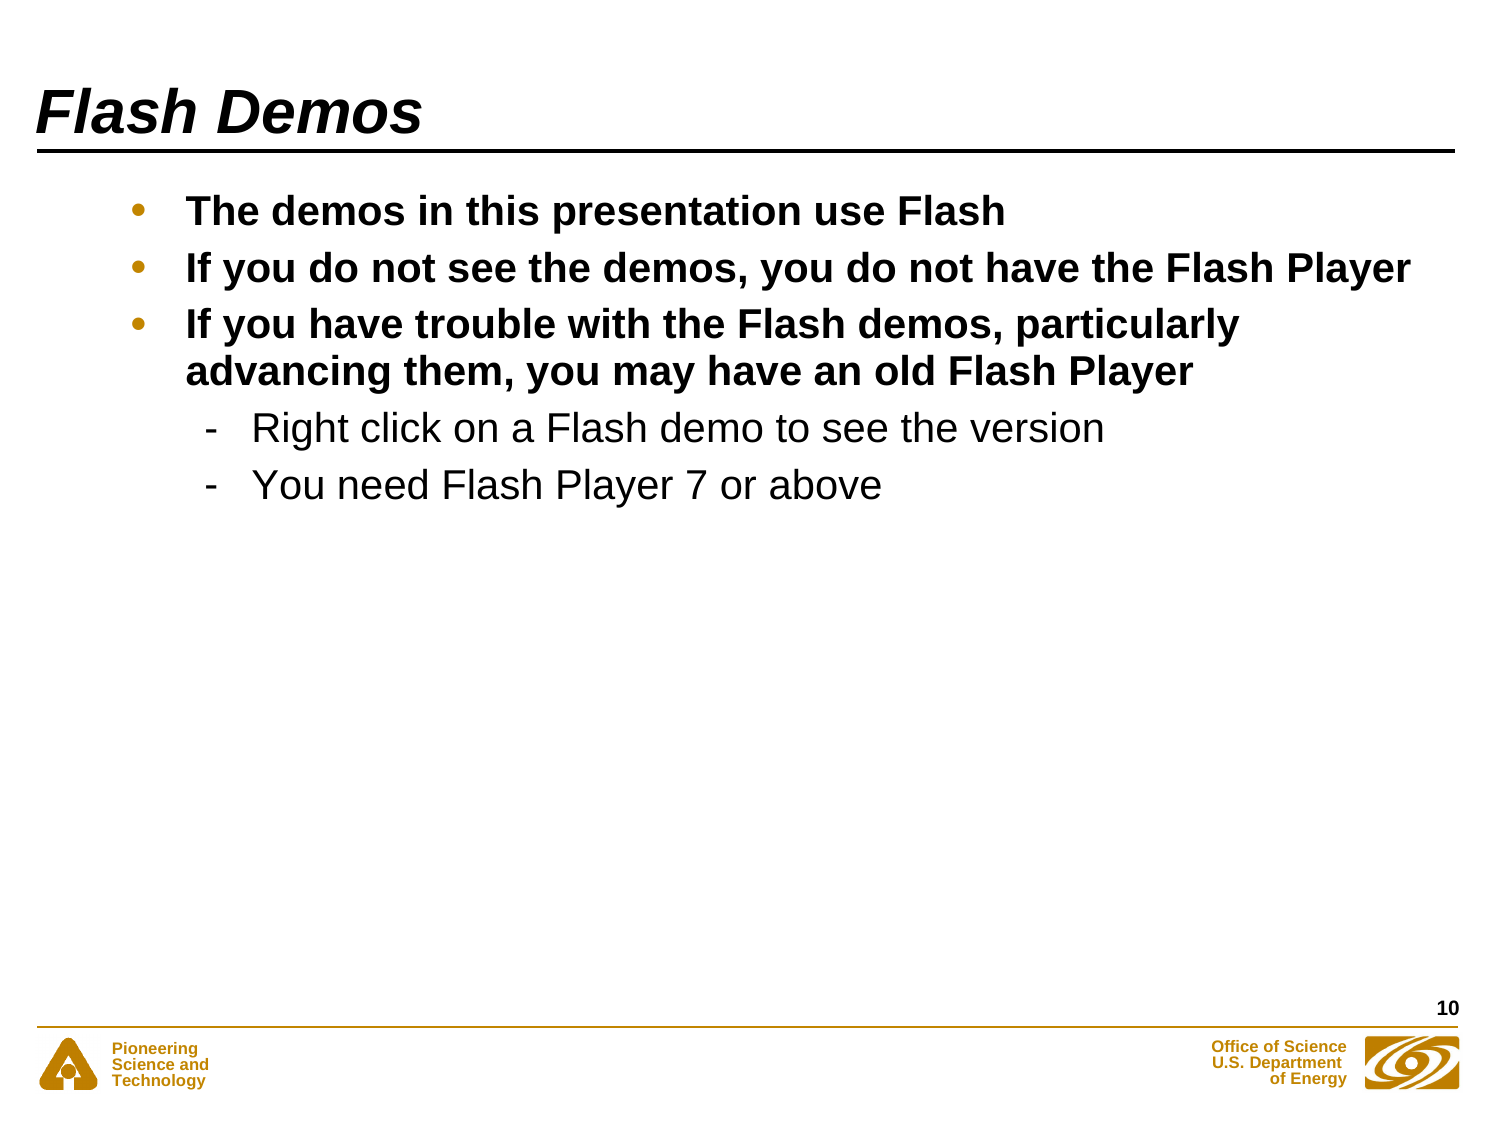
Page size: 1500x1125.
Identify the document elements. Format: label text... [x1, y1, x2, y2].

picture [1362, 1032, 1463, 1093]
list The demos in this presentation use Flash If you do not see the demos, you do not have the Flash Player If you have trouble with the Flash demos, particularly advancing them, you may have an old Flash Player Right click on a Flash demo to see the version You need Flash Player 7 or above [114, 179, 1459, 1064]
picture [35, 1034, 101, 1094]
title Flash Demos [21, 75, 1459, 154]
